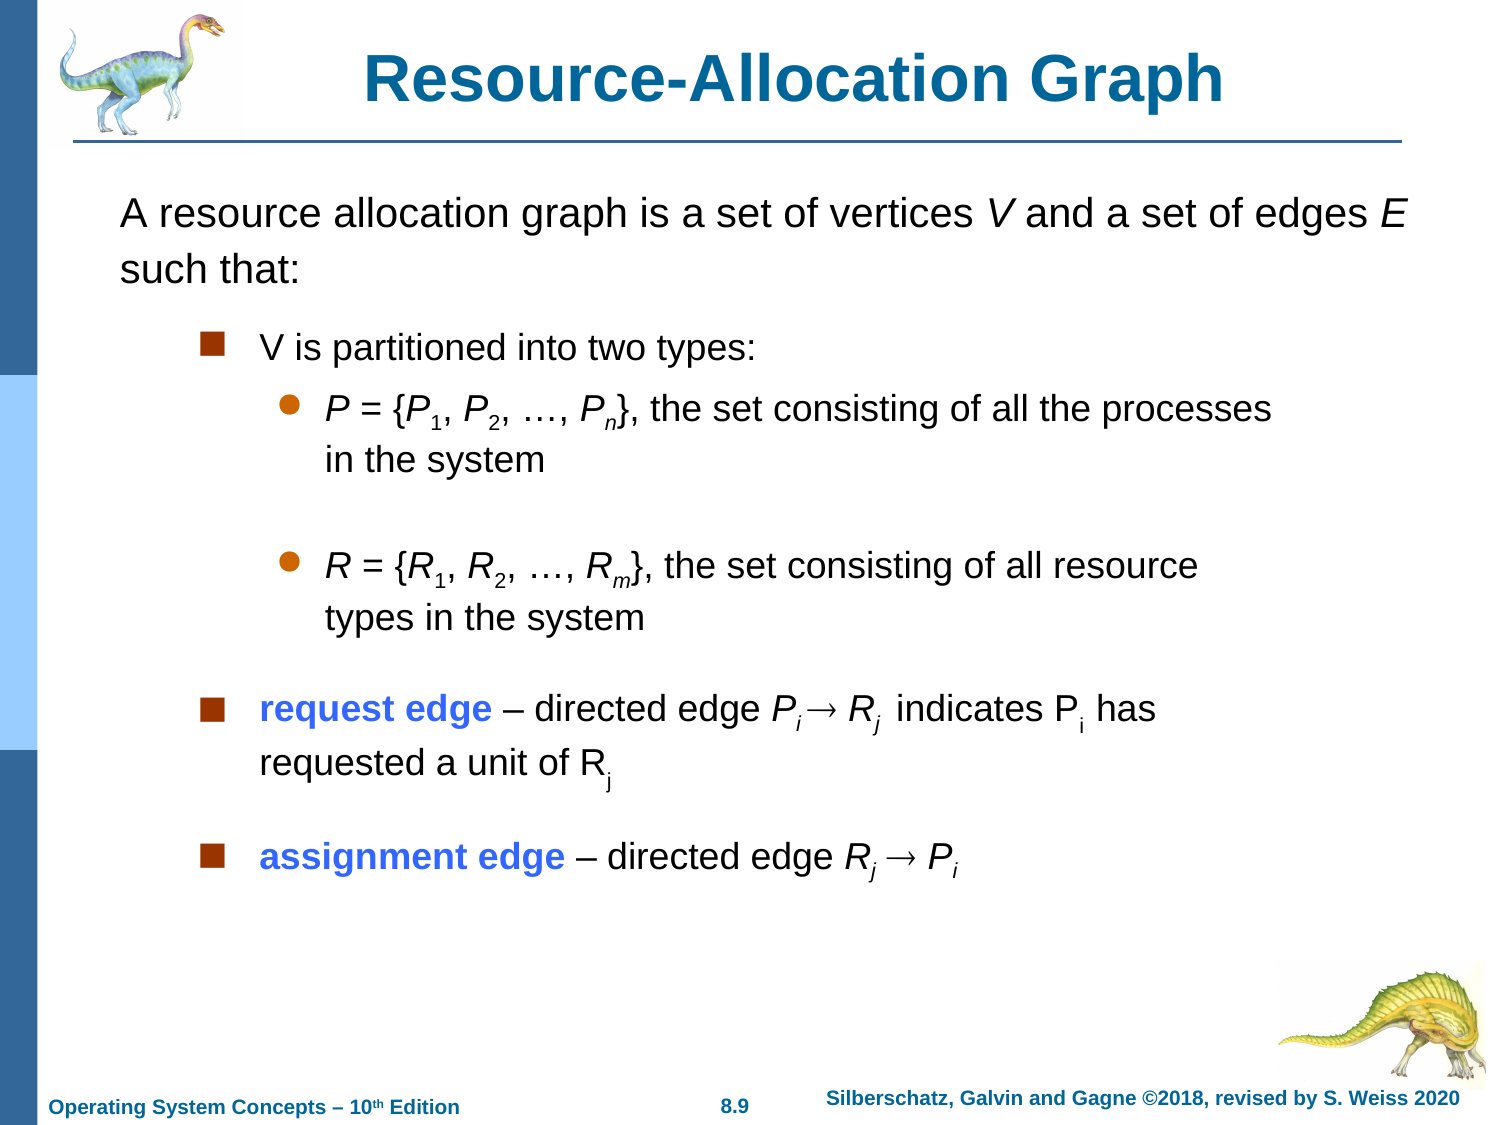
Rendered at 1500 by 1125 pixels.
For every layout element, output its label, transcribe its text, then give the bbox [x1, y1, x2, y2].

picture [46, 0, 243, 149]
title Resource-Allocation Graph [164, 27, 1425, 122]
picture [1275, 959, 1486, 1095]
list V is partitioned into two types: P = {P1, P2, …, Pn}, the set consisting of all the processes in the system R = {R1, R2, …, Rm}, the set consisting of all resource types in the system request edge – directed edge Pi  Rj indicates Pi has requested a unit of Rj assignment edge – directed edge Rj  Pi [188, 314, 1306, 975]
text_box A resource allocation graph is a set of vertices V and a set of edges E such that: [105, 178, 1423, 300]
